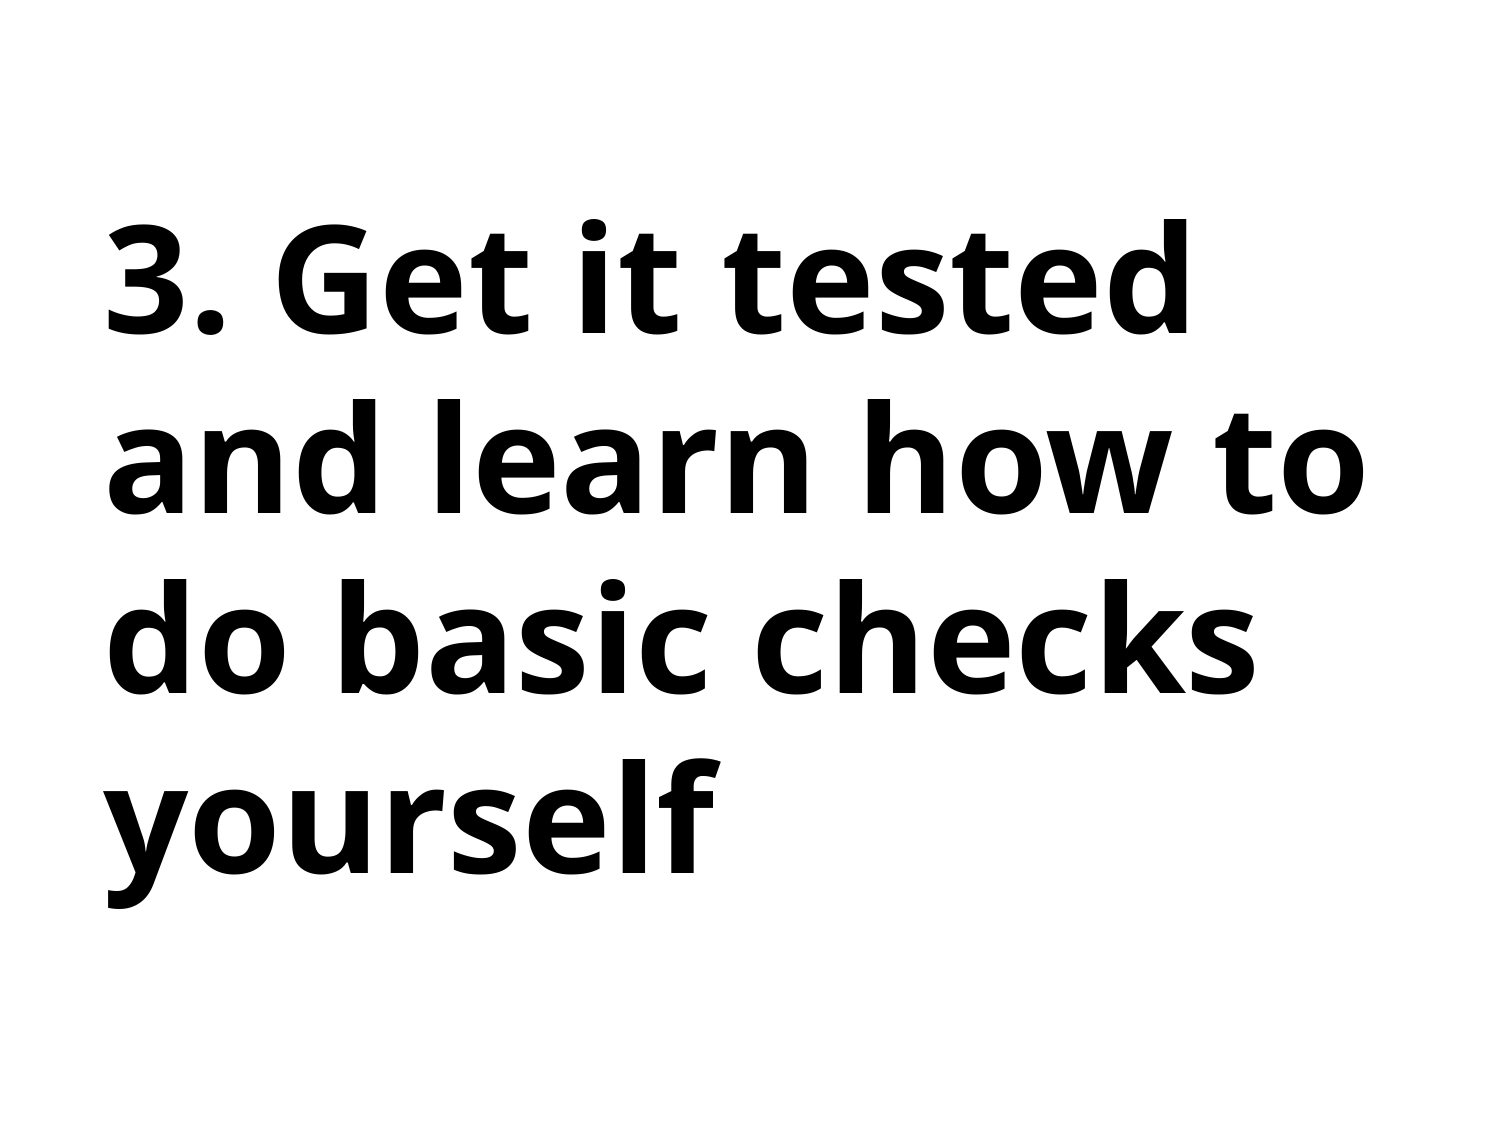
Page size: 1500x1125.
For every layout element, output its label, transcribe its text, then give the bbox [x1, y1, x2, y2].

text_box 3. Get it tested and learn how to do basic checks yourself [88, 168, 1500, 919]
